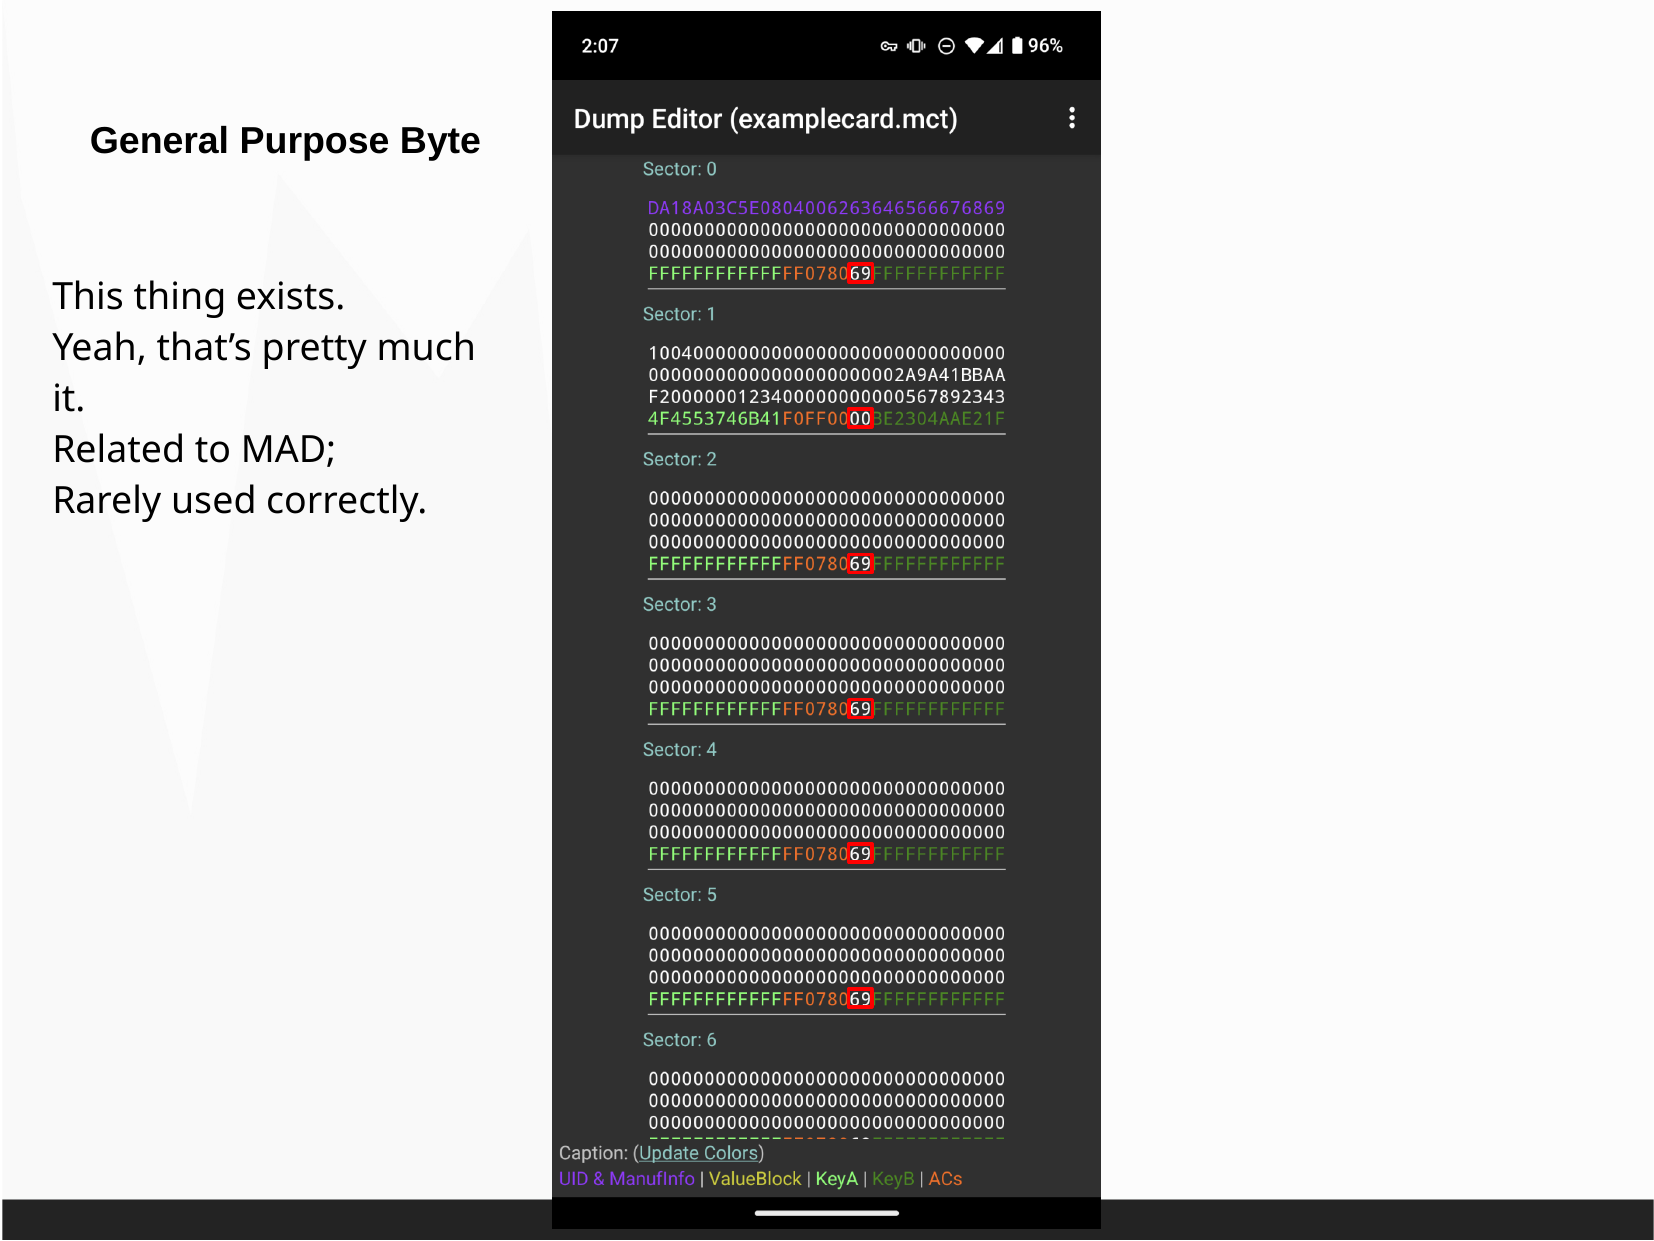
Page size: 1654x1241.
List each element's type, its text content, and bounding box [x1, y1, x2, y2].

picture [2, 0, 1654, 1241]
text_box General Purpose Byte [75, 112, 497, 170]
text_box This thing exists. Yeah, that’s pretty much it. Related to MAD; Rarely used correctly. [37, 262, 509, 492]
